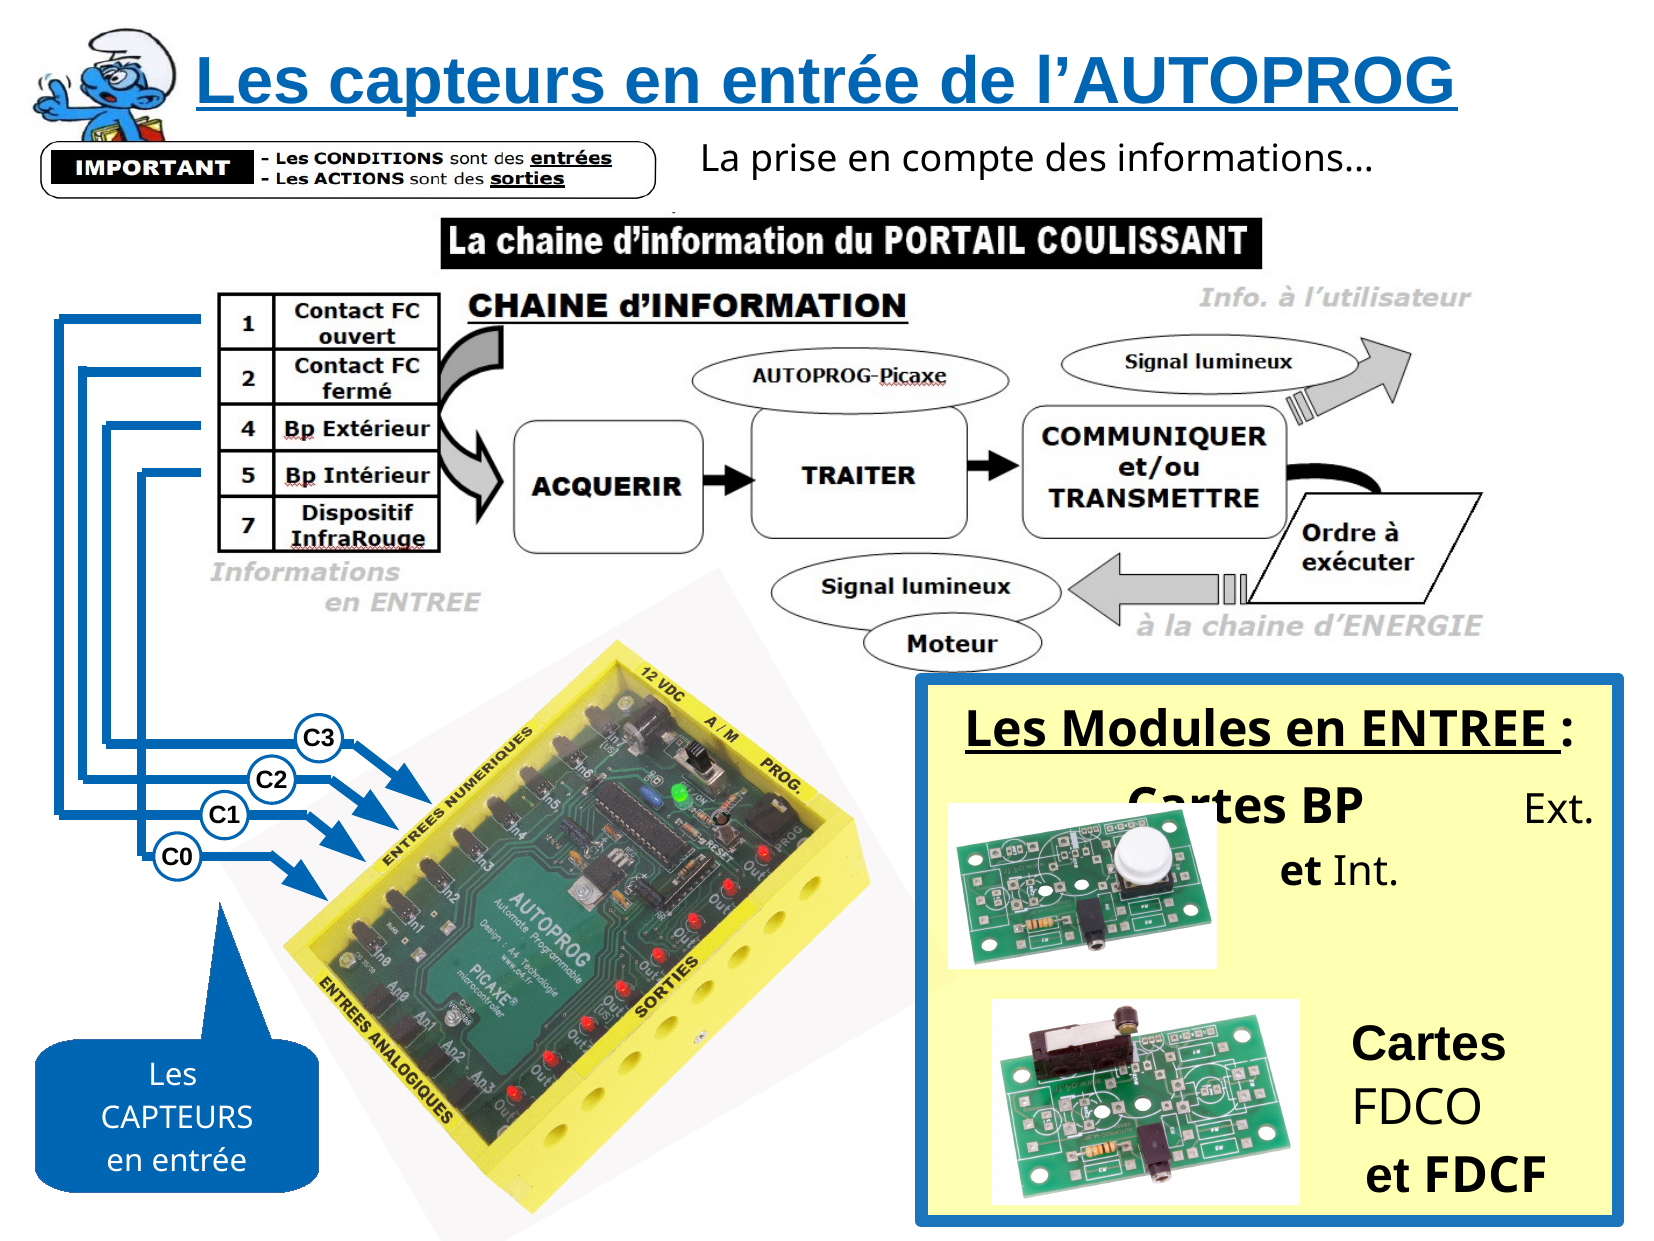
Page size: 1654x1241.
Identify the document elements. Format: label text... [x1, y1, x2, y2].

text_box C2 [248, 755, 296, 804]
text_box C3 [295, 714, 343, 762]
text_box Cartes FDCO et FDCF [1336, 1007, 1619, 1220]
text_box Les capteurs en entrée de l’AUTOPROG [70, 35, 1583, 126]
text_box La prise en compte des informations... [685, 124, 1595, 193]
text_box C1 [200, 791, 249, 839]
picture [992, 999, 1300, 1205]
text_box C0 [153, 832, 202, 881]
picture [200, 212, 1524, 1241]
text_box Les CAPTEURS en entrée [35, 902, 319, 1193]
text_box Les Modules en ENTREE : Cartes BP Ext. et Int. [921, 679, 1619, 1222]
picture [24, 21, 662, 201]
picture [948, 803, 1217, 969]
